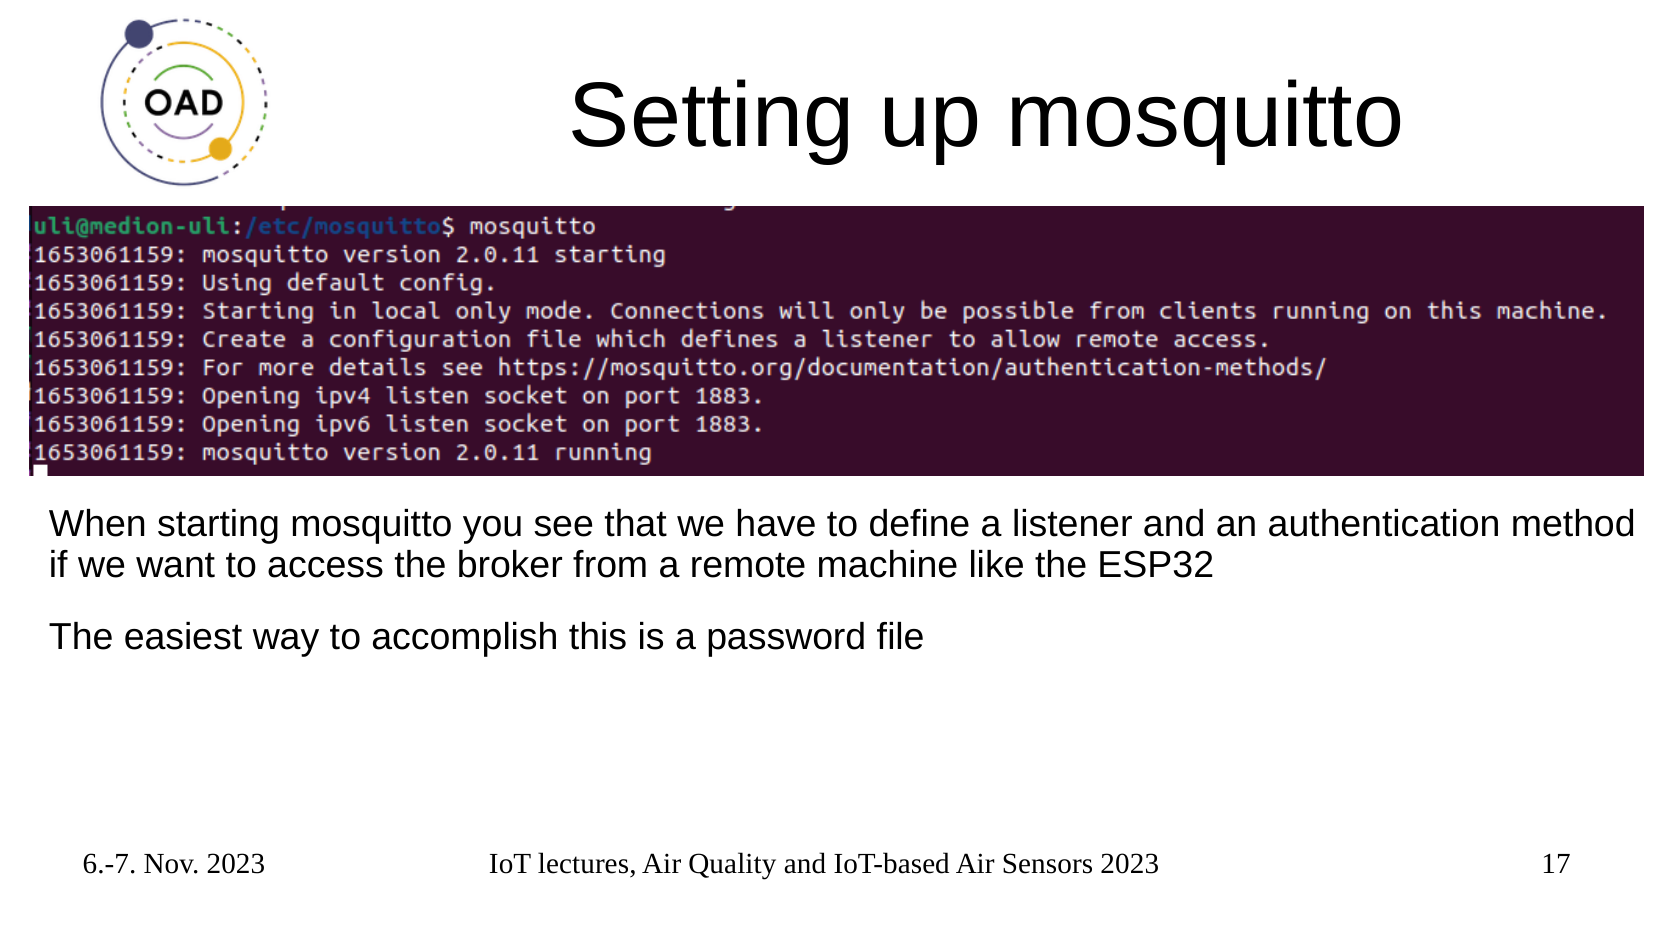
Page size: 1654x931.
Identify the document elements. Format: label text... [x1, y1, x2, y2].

list When starting mosquitto you see that we have to define a listener and an authentication method if we want to access the broker from a remote machine like the ESP32 The easiest way to accomplish this is a password file [49, 501, 1644, 758]
title Setting up mosquitto [403, 37, 1571, 193]
picture [29, 4, 1644, 476]
